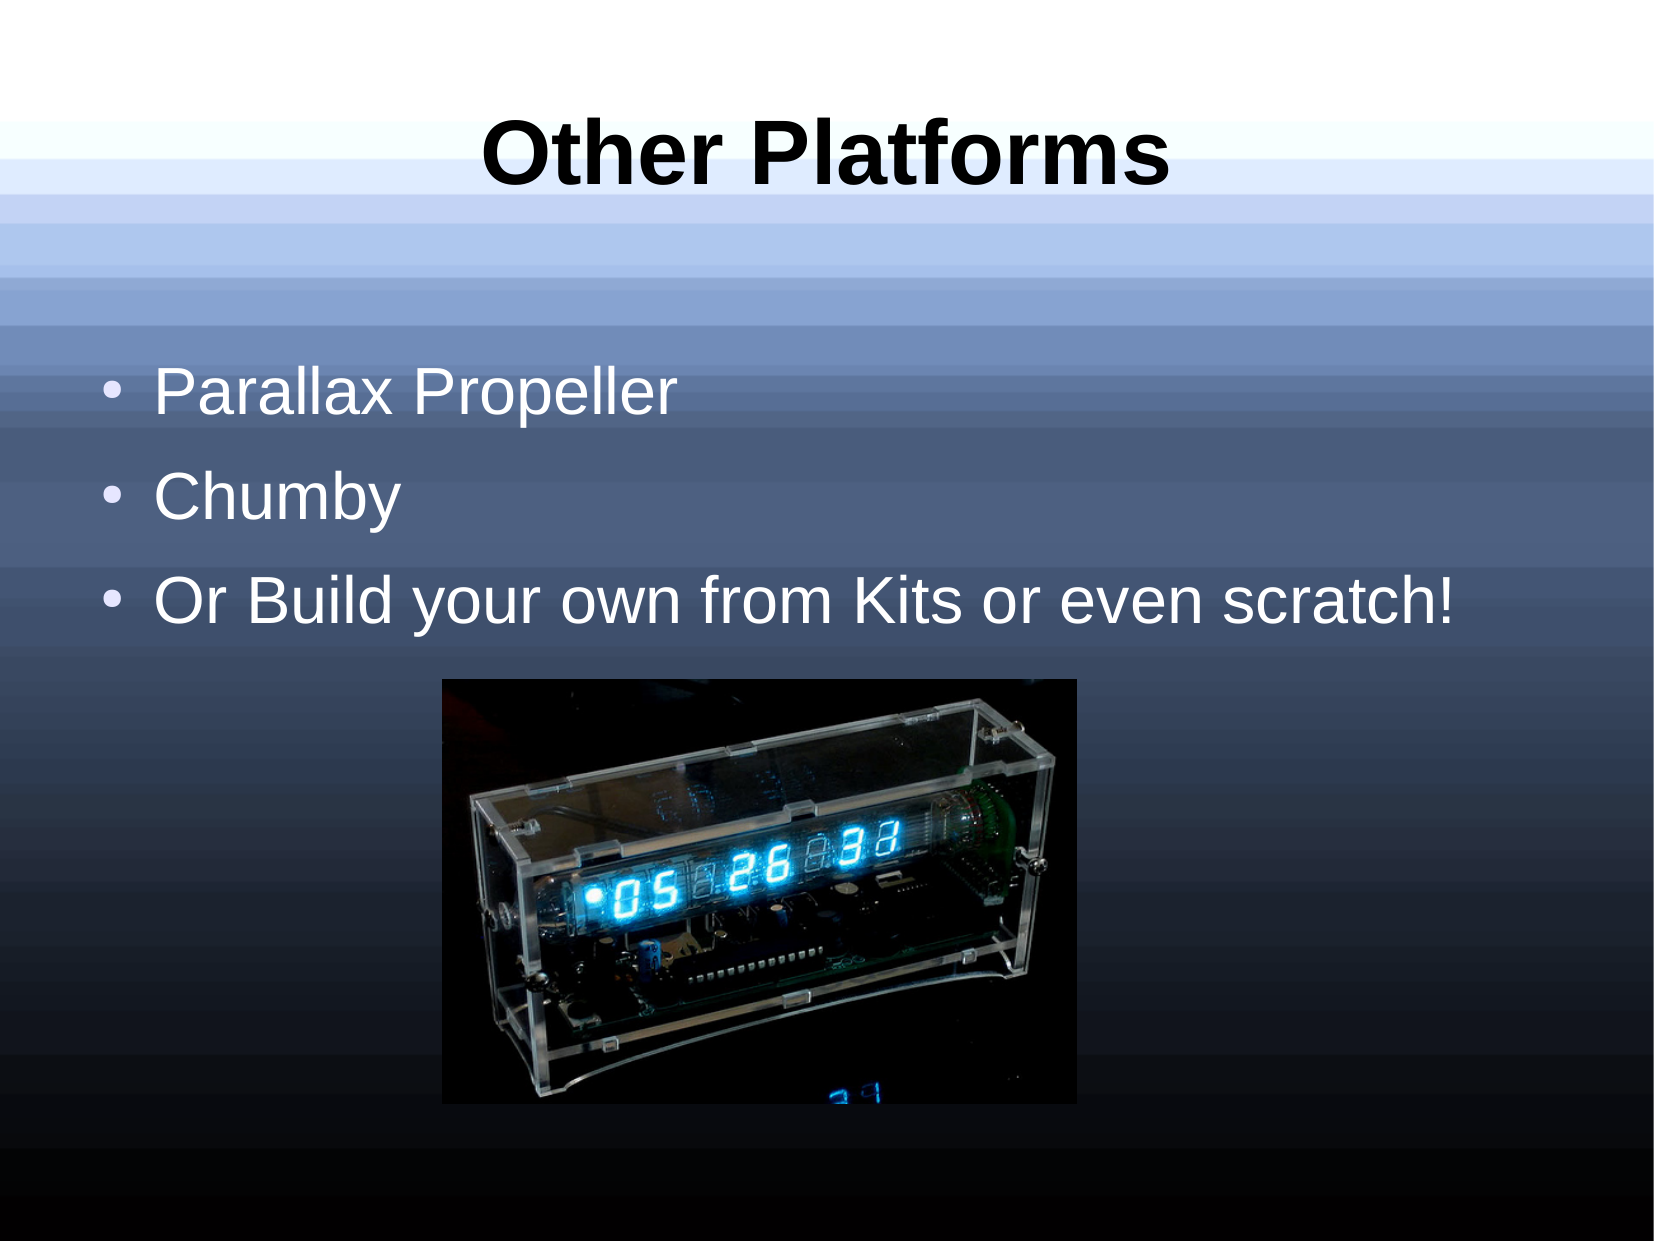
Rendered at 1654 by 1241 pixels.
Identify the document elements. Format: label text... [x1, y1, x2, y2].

title Other Platforms [82, 49, 1571, 257]
picture [0, 0, 1654, 1241]
list Parallax Propeller Chumby Or Build your own from Kits or even scratch! [82, 354, 1571, 1109]
